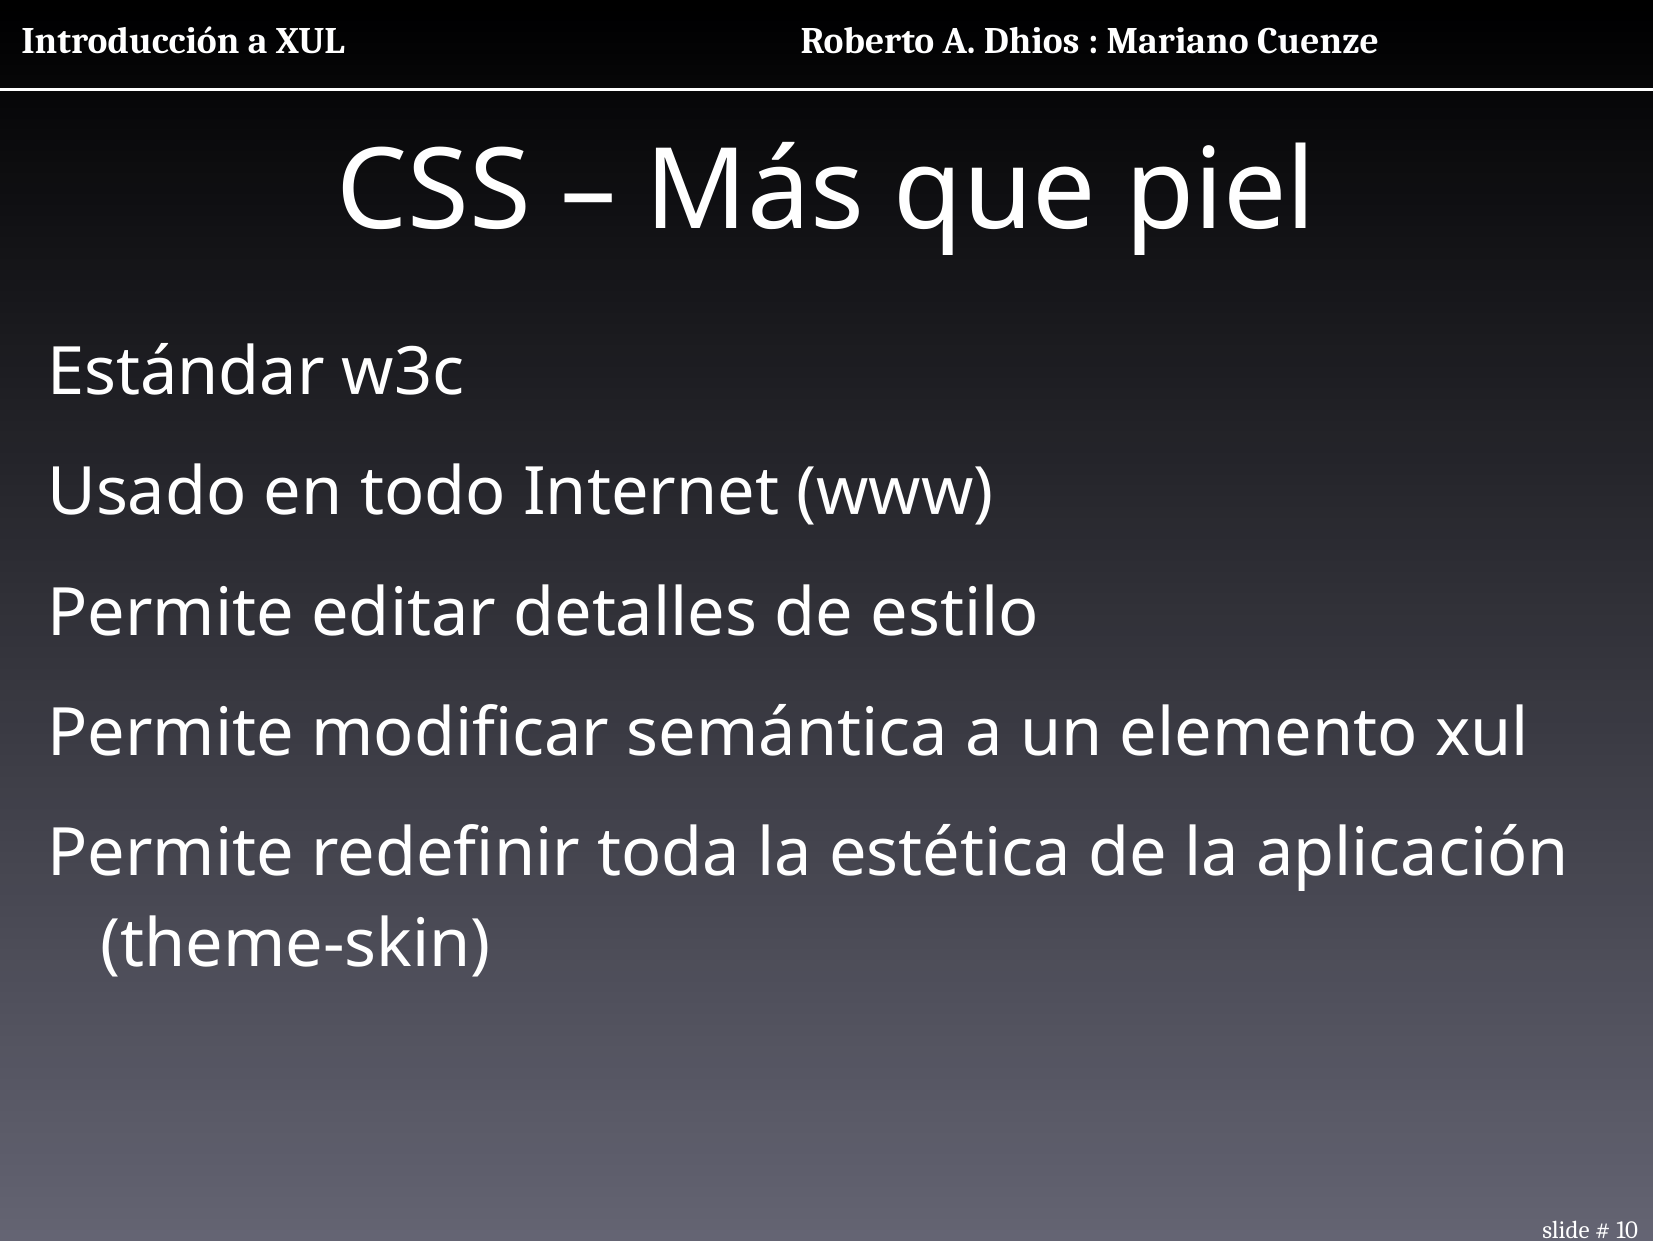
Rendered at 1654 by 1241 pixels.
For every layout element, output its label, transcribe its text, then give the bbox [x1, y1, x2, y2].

list Estándar w3c Usado en todo Internet (www) Permite editar detalles de estilo Permite modificar semántica a un elemento xul Permite redefinir toda la estética de la aplicación (theme-skin) [29, 323, 1625, 916]
text_box Introducción a XUL Roberto A. Dhios : Mariano Cuenze [6, 12, 1653, 71]
title CSS – Más que piel [29, 91, 1625, 281]
